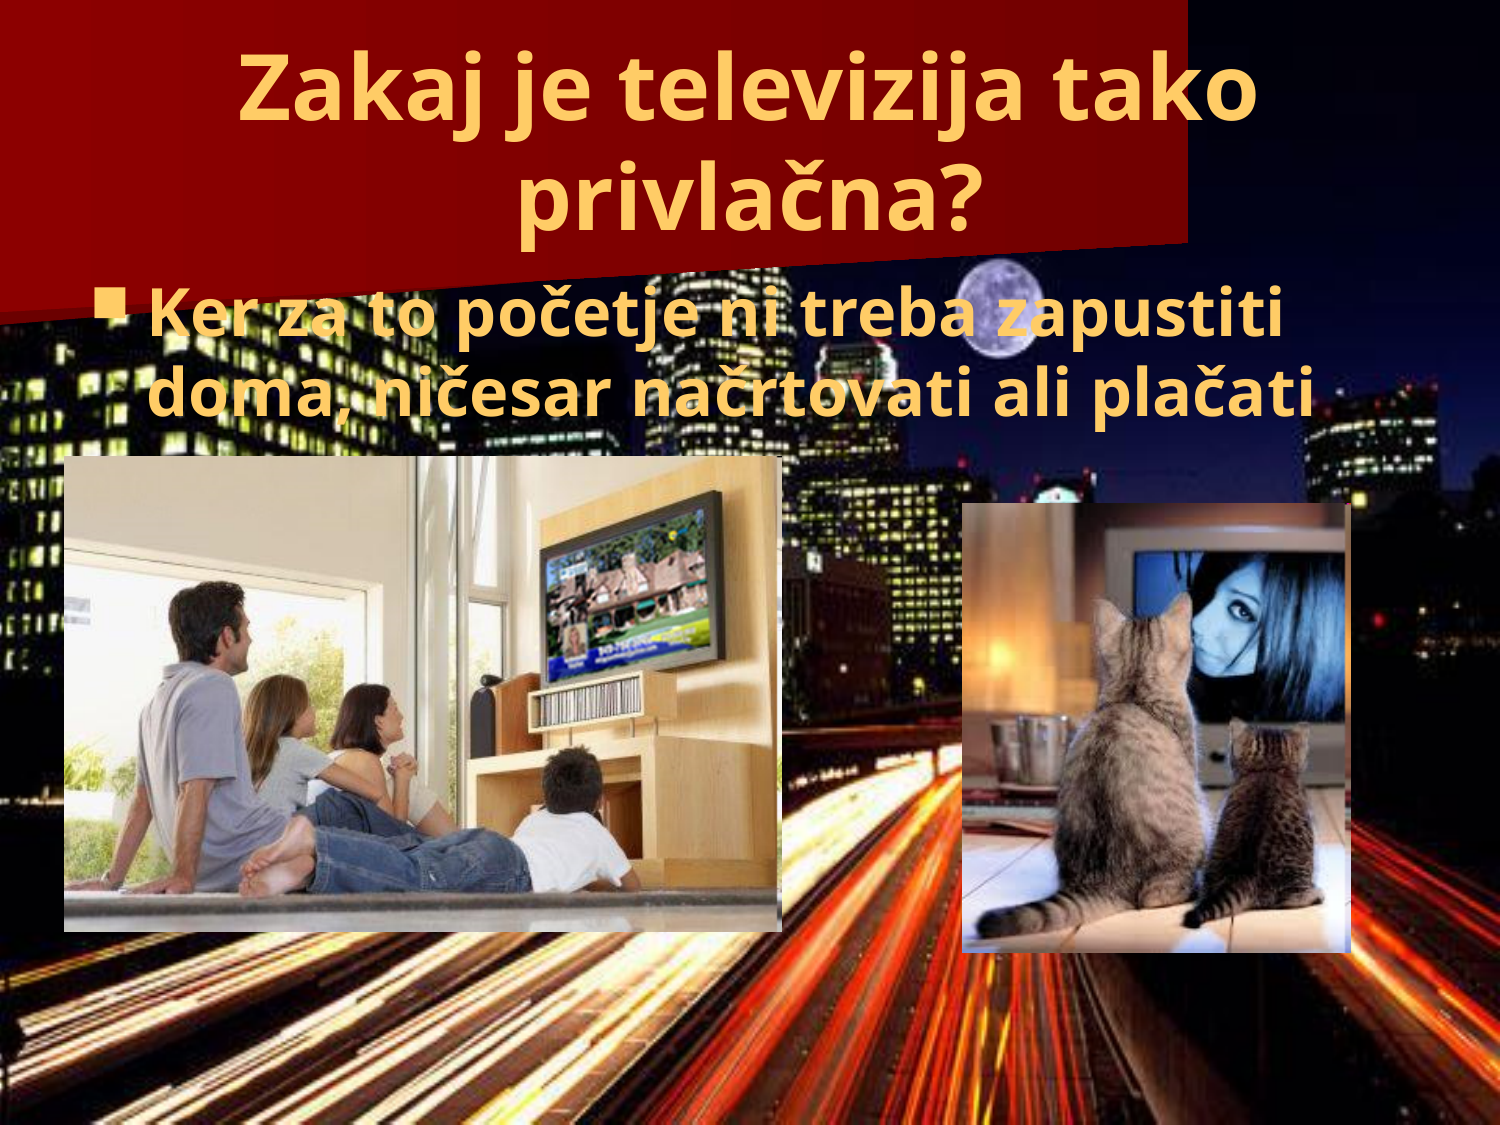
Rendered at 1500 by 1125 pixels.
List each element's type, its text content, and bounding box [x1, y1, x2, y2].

list Ker za to početje ni treba zapustiti doma, ničesar načrtovati ali plačati [75, 262, 1425, 1000]
picture [0, 0, 1500, 1125]
title Zakaj je televizija tako privlačna? [75, 45, 1425, 233]
picture [962, 503, 1351, 953]
